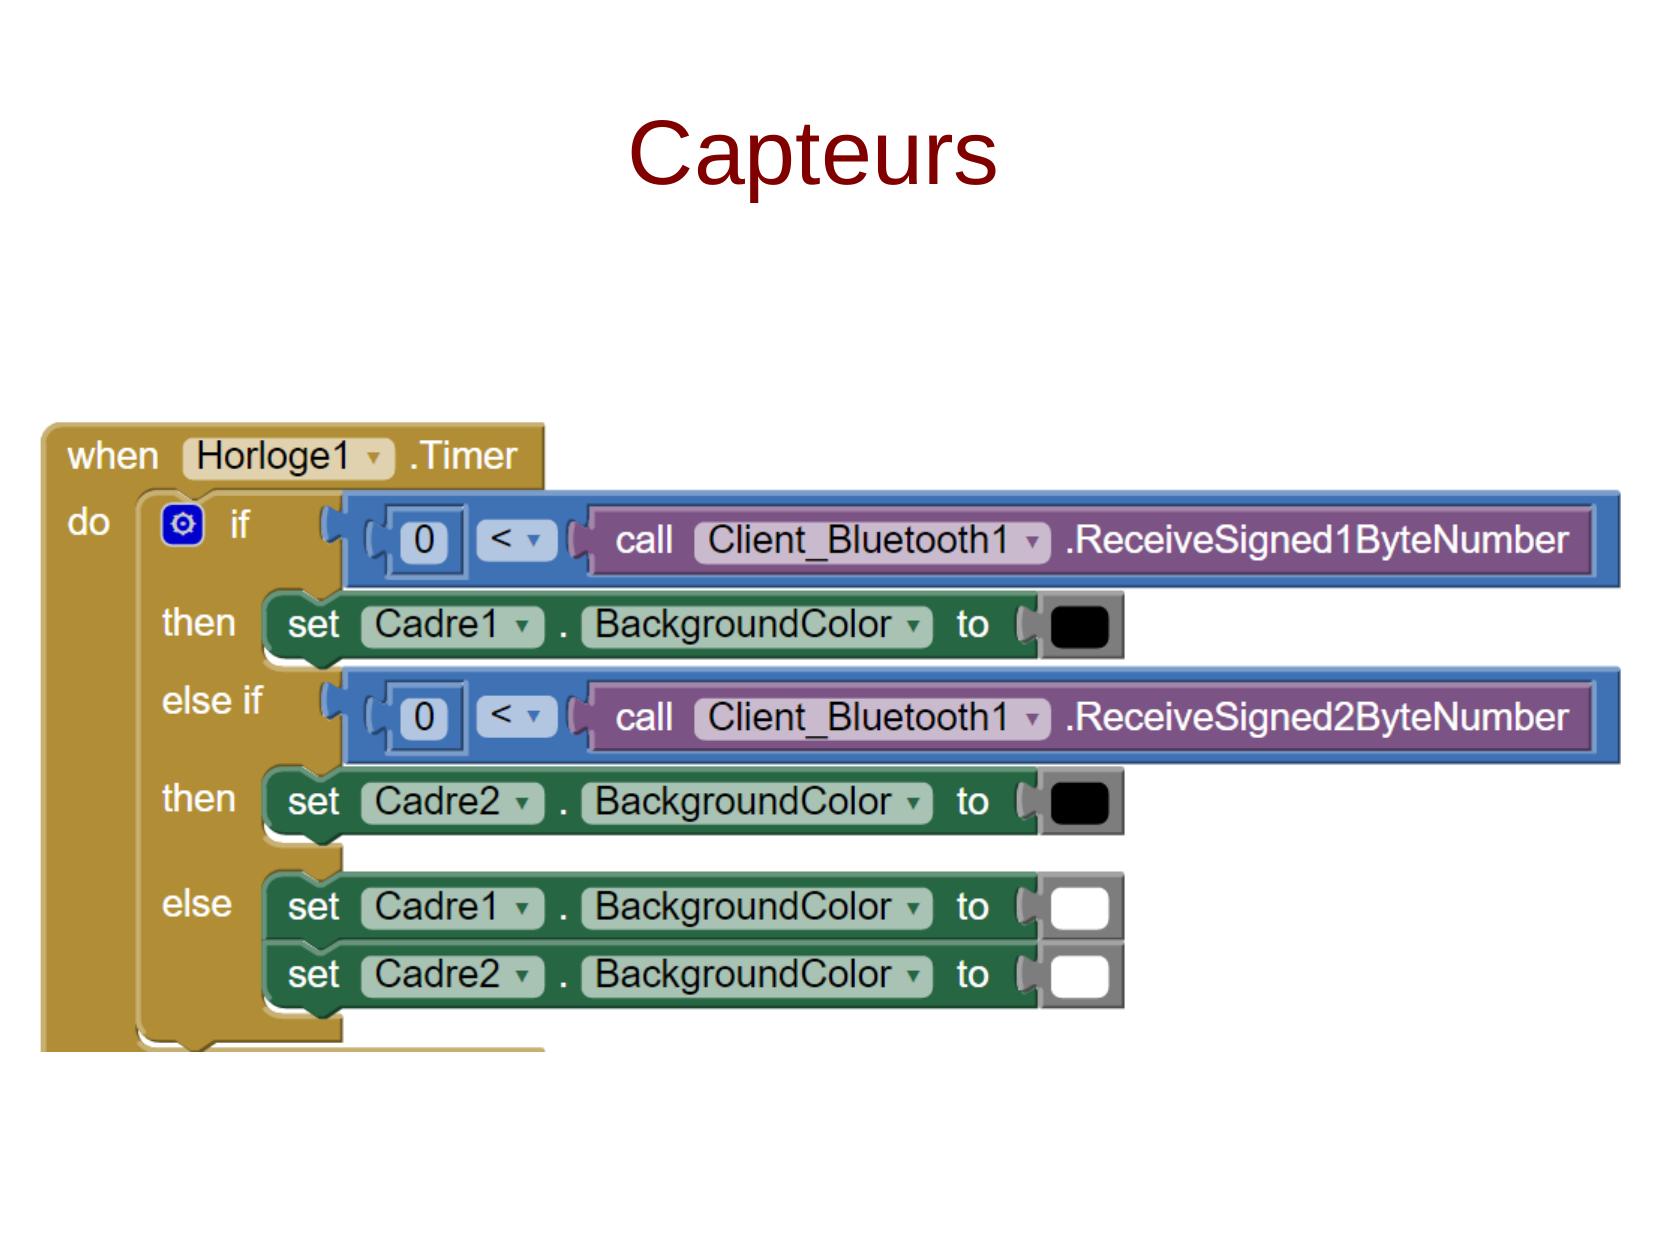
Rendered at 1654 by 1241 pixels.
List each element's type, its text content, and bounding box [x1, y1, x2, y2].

picture [35, 421, 1642, 1052]
title Capteurs [82, 49, 1571, 257]
